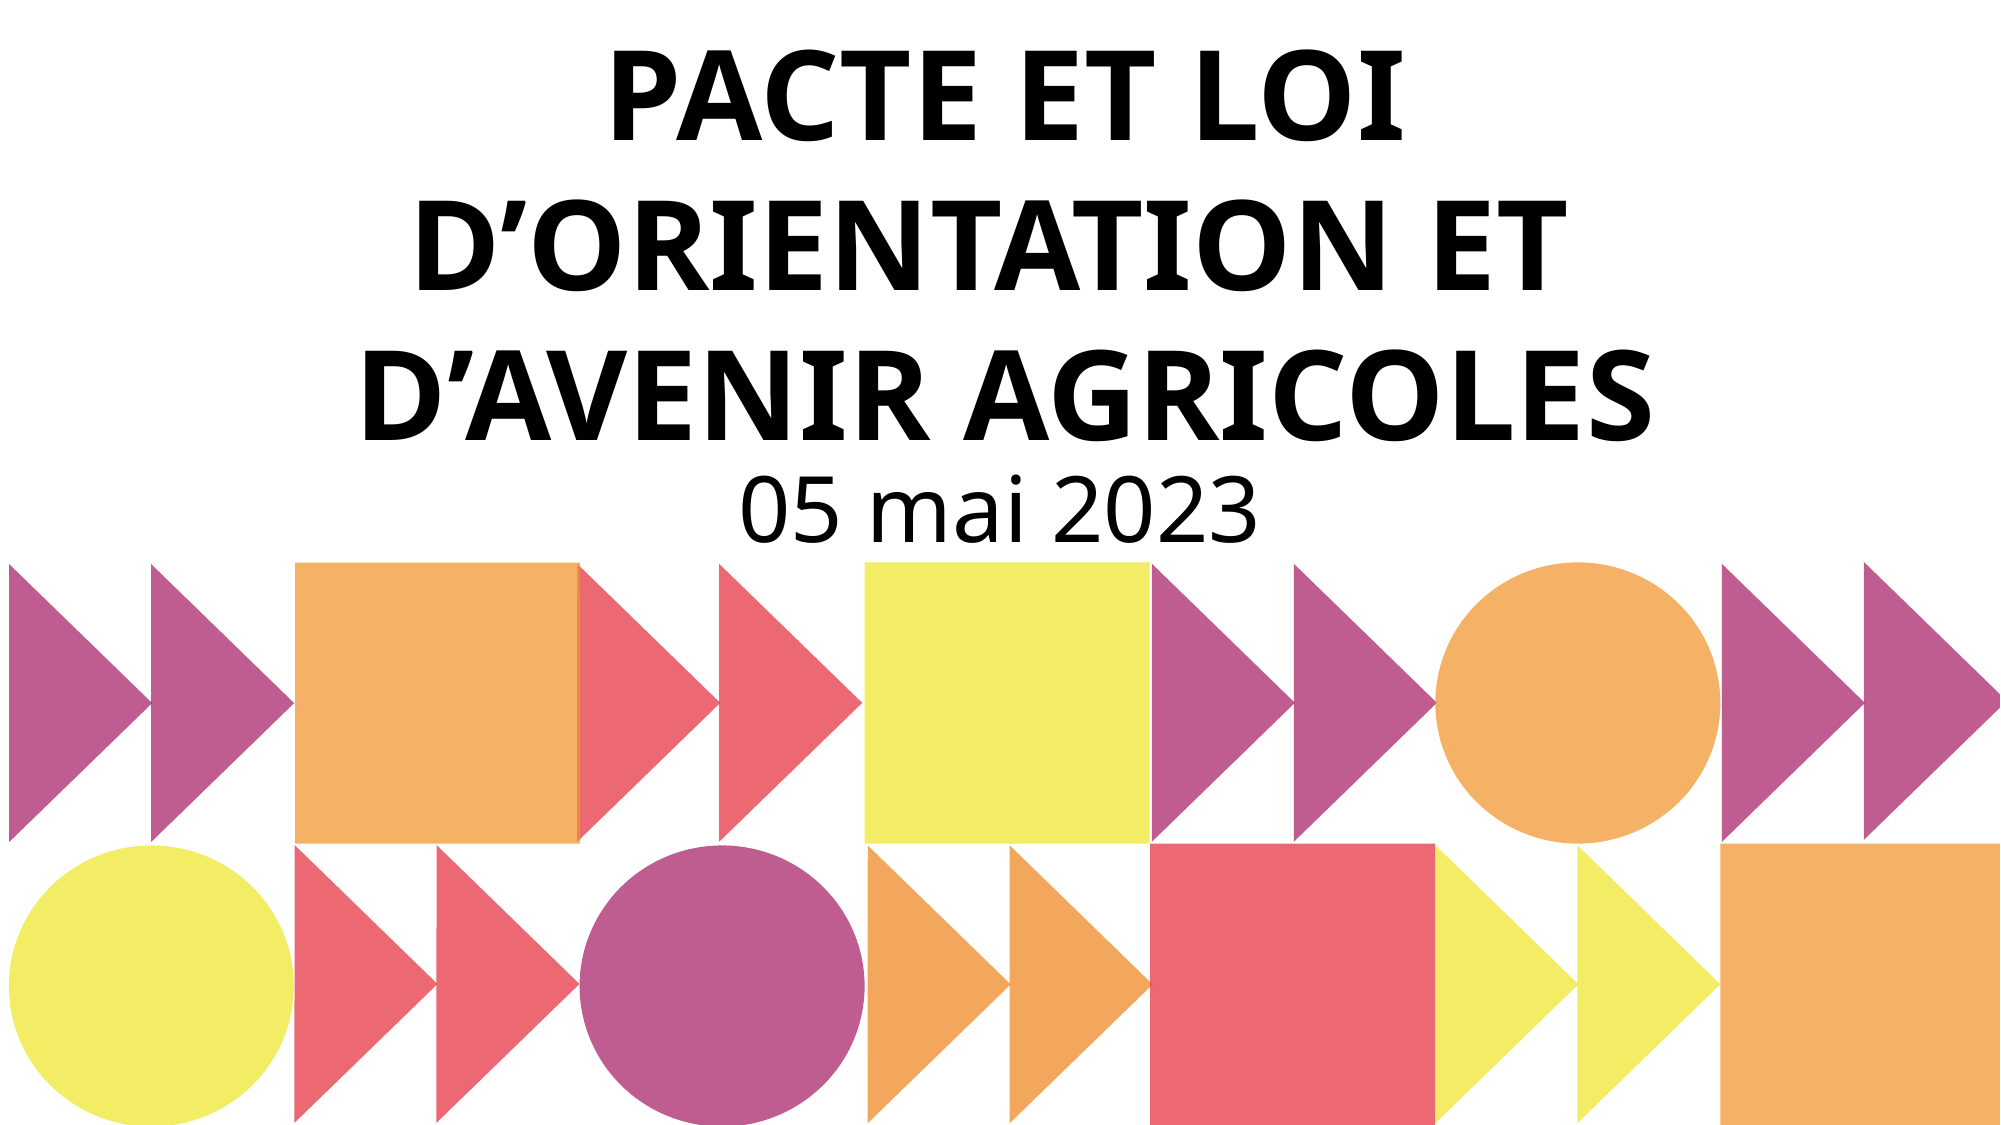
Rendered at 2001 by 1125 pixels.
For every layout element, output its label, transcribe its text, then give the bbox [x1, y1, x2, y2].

picture [7, 561, 2000, 1125]
text_box 05 mai 2023 [630, 442, 1370, 568]
text_box PACTE ET LOI D’ORIENTATION ET D’AVENIR AGRICOLES [339, 7, 1712, 473]
